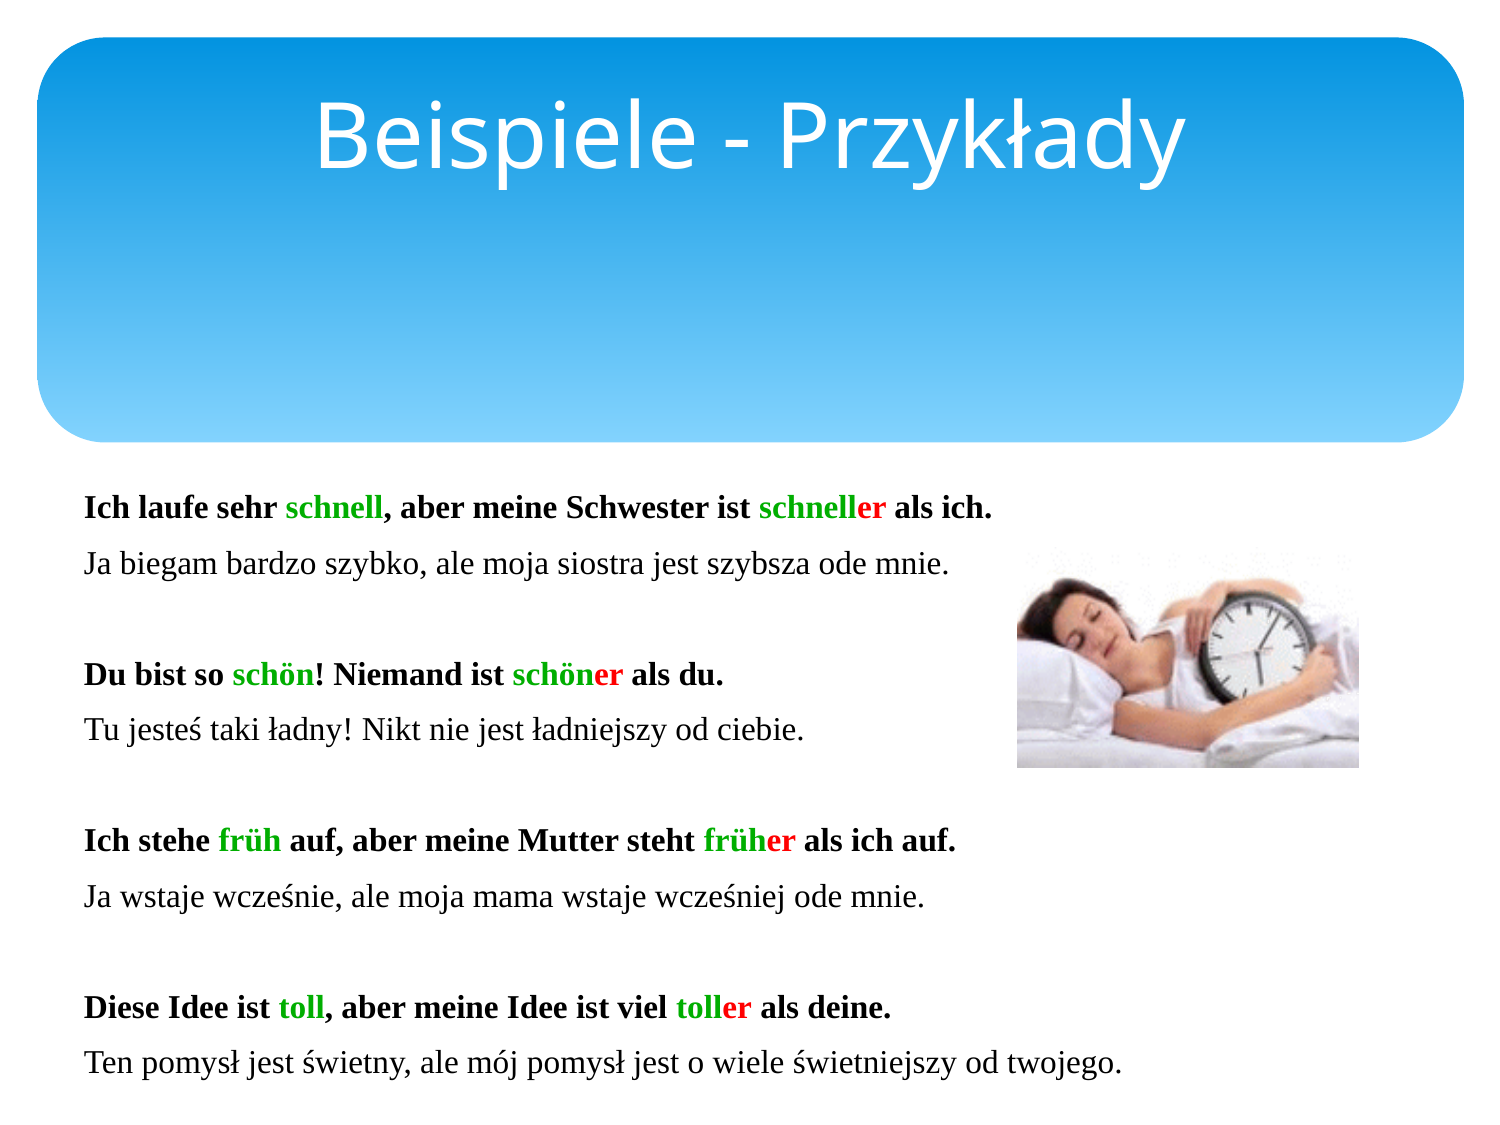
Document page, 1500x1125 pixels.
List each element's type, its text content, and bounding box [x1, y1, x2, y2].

title Beispiele - Przykłady [75, 55, 1425, 261]
picture [1017, 547, 1359, 768]
subtitle Ich laufe sehr schnell, aber meine Schwester ist schneller als ich. Ja biegam bardzo szybko, ale moja siostra jest szybsza ode mnie. Du bist so schön! Niemand ist schöner als du. Tu jesteś taki ładny! Nikt nie jest ładniejszy od ciebie. Ich stehe früh auf, aber meine Mutter steht früher als ich auf. Ja wstaje wcześnie, ale moja mama wstaje wcześniej ode mnie. Diese Idee ist toll, aber meine Idee ist viel toller als deine. Ten pomysł jest świetny, ale mój pomysł jest o wiele świetniejszy od twojego. [83, 473, 1300, 1079]
